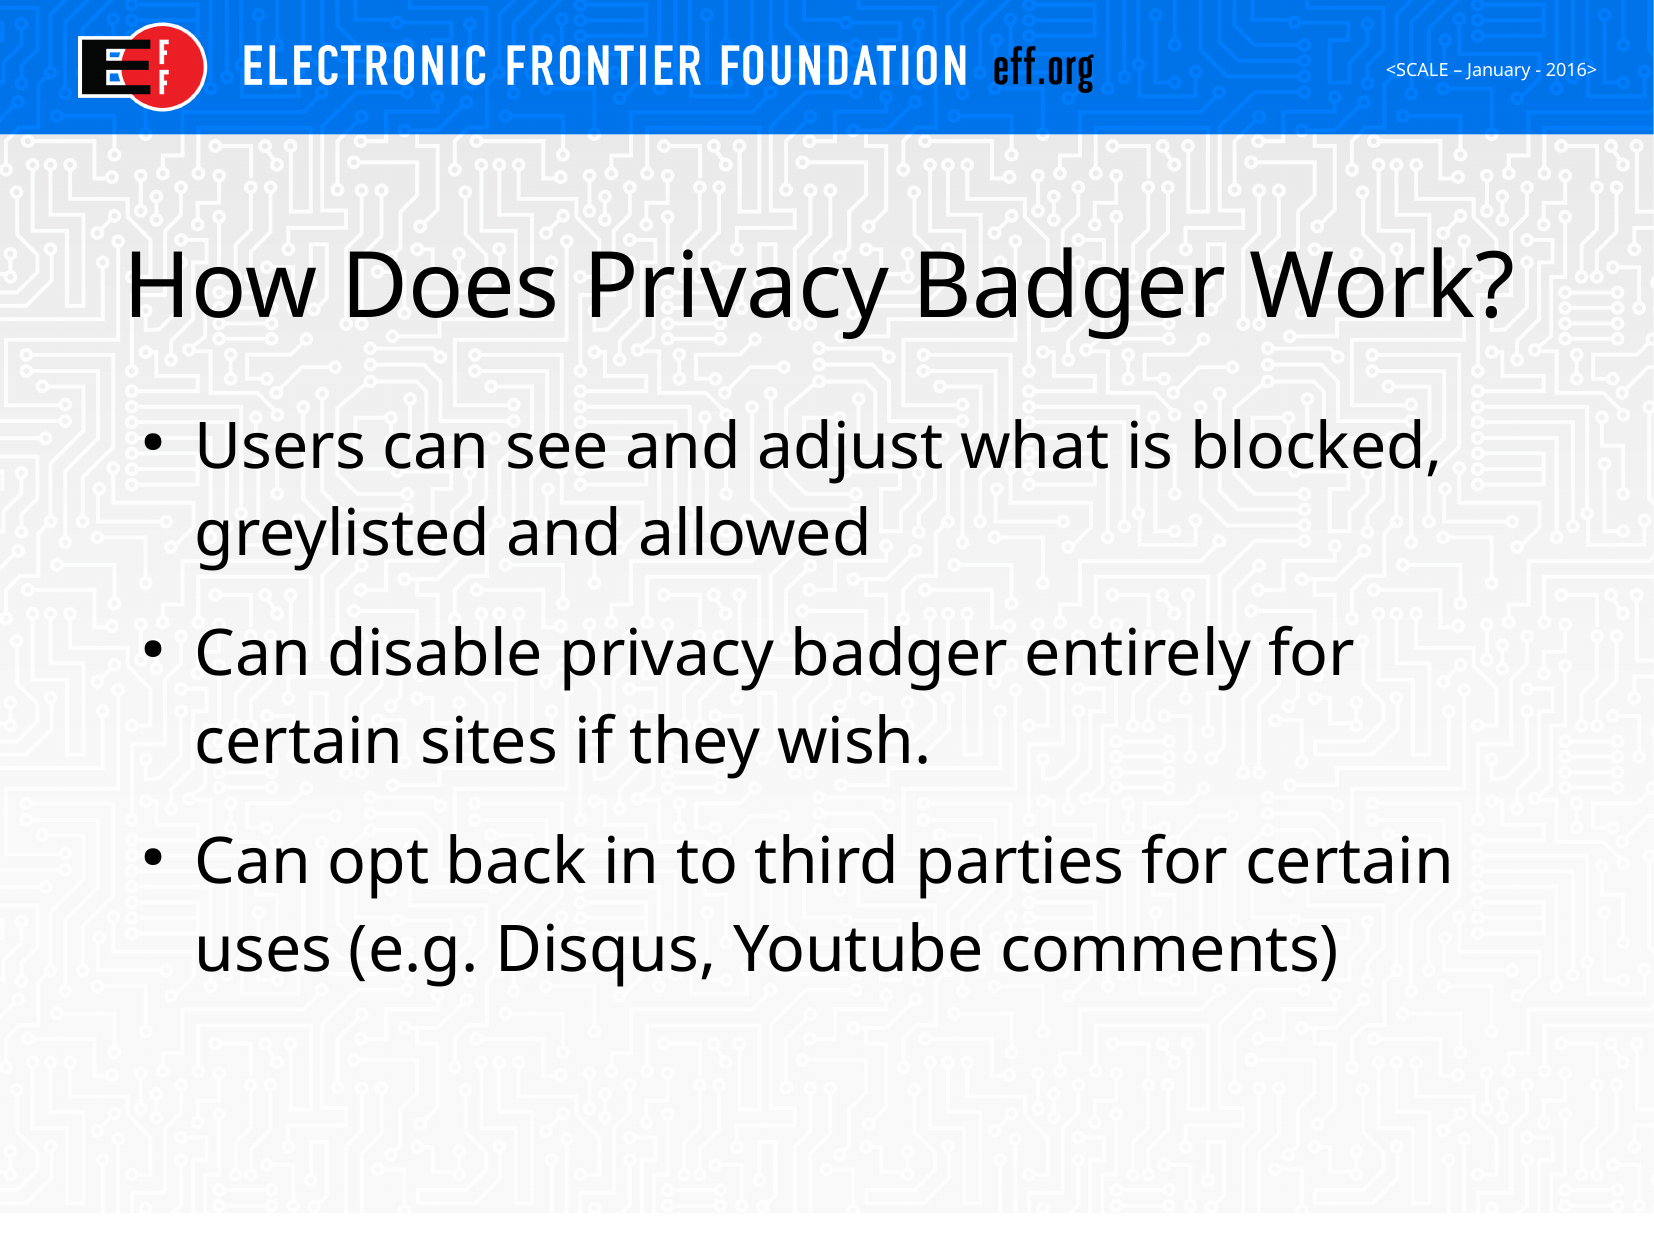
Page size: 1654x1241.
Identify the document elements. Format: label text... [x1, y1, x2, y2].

list Users can see and adjust what is blocked, greylisted and allowed Can disable privacy badger entirely for certain sites if they wish. Can opt back in to third parties for certain uses (e.g. Disqus, Youtube comments) [124, 399, 1530, 1144]
picture [0, 0, 1654, 1213]
title How Does Privacy Badger Work? [124, 179, 1530, 386]
